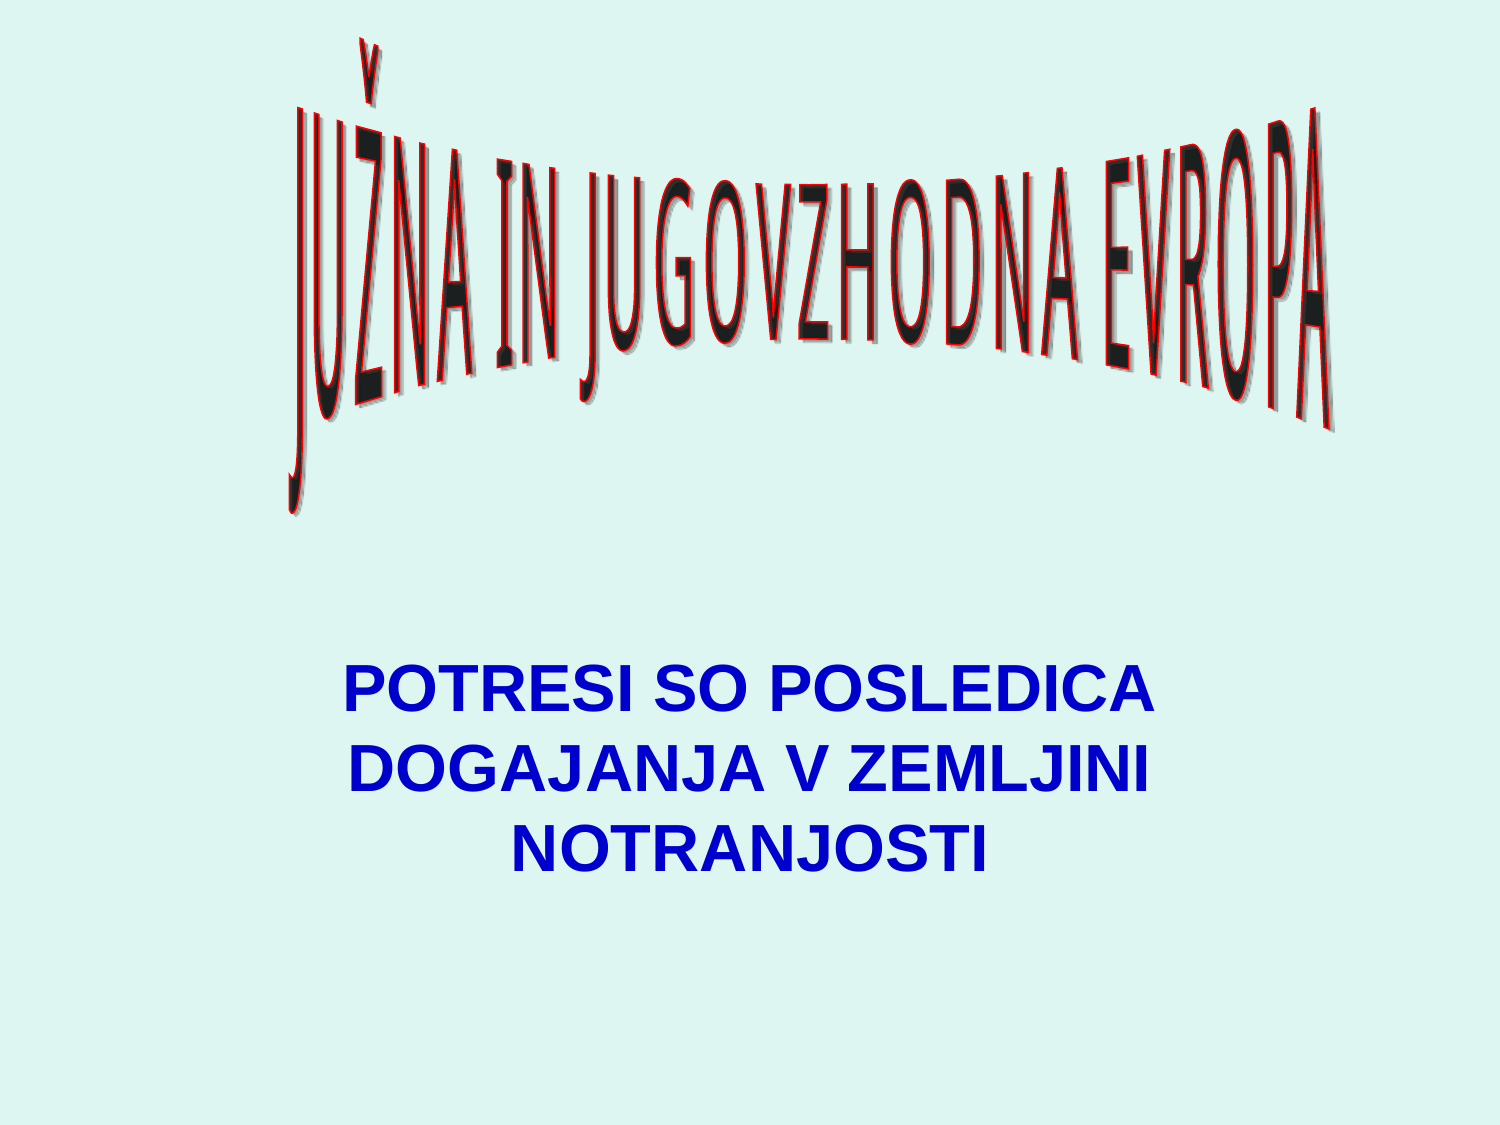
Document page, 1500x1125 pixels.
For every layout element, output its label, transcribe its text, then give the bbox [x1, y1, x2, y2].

text_box JUŽNA IN JUGOVZHODNA EVROPA [523, 163, 555, 363]
text_box JUŽNA IN JUGOVZHODNA EVROPA [608, 175, 640, 351]
text_box JUŽNA IN JUGOVZHODNA EVROPA [355, 126, 382, 405]
text_box JUŽNA IN JUGOVZHODNA EVROPA [706, 180, 745, 344]
text_box JUŽNA IN JUGOVZHODNA EVROPA [580, 172, 596, 402]
text_box JUŽNA IN JUGOVZHODNA EVROPA [1218, 129, 1253, 401]
text_box JUŽNA IN JUGOVZHODNA EVROPA [1180, 144, 1209, 389]
text_box JUŽNA IN JUGOVZHODNA EVROPA [289, 107, 303, 514]
text_box JUŽNA IN JUGOVZHODNA EVROPA [314, 112, 342, 419]
text_box JUŽNA IN JUGOVZHODNA EVROPA [1041, 167, 1078, 360]
text_box JUŽNA IN JUGOVZHODNA EVROPA [996, 172, 1029, 353]
text_box JUŽNA IN JUGOVZHODNA EVROPA [394, 136, 425, 393]
text_box JUŽNA IN JUGOVZHODNA EVROPA [1296, 107, 1329, 429]
subtitle POTRESI SO POSLEDICA DOGAJANJA V ZEMLJINI NOTRANJOSTI [225, 637, 1276, 925]
text_box JUŽNA IN JUGOVZHODNA EVROPA [841, 183, 874, 340]
text_box JUŽNA IN JUGOVZHODNA EVROPA [1137, 149, 1170, 376]
text_box JUŽNA IN JUGOVZHODNA EVROPA [756, 183, 791, 340]
text_box JUŽNA IN JUGOVZHODNA EVROPA [799, 184, 828, 340]
text_box JUŽNA IN JUGOVZHODNA EVROPA [497, 159, 512, 368]
text_box JUŽNA IN JUGOVZHODNA EVROPA [891, 179, 930, 345]
text_box JUŽNA IN JUGOVZHODNA EVROPA [437, 149, 472, 382]
text_box JUŽNA IN JUGOVZHODNA EVROPA [656, 178, 691, 346]
text_box JUŽNA IN JUGOVZHODNA EVROPA [1268, 120, 1292, 409]
text_box JUŽNA IN JUGOVZHODNA EVROPA [946, 179, 980, 345]
text_box JUŽNA IN JUGOVZHODNA EVROPA [360, 38, 378, 104]
text_box JUŽNA IN JUGOVZHODNA EVROPA [1106, 157, 1129, 369]
